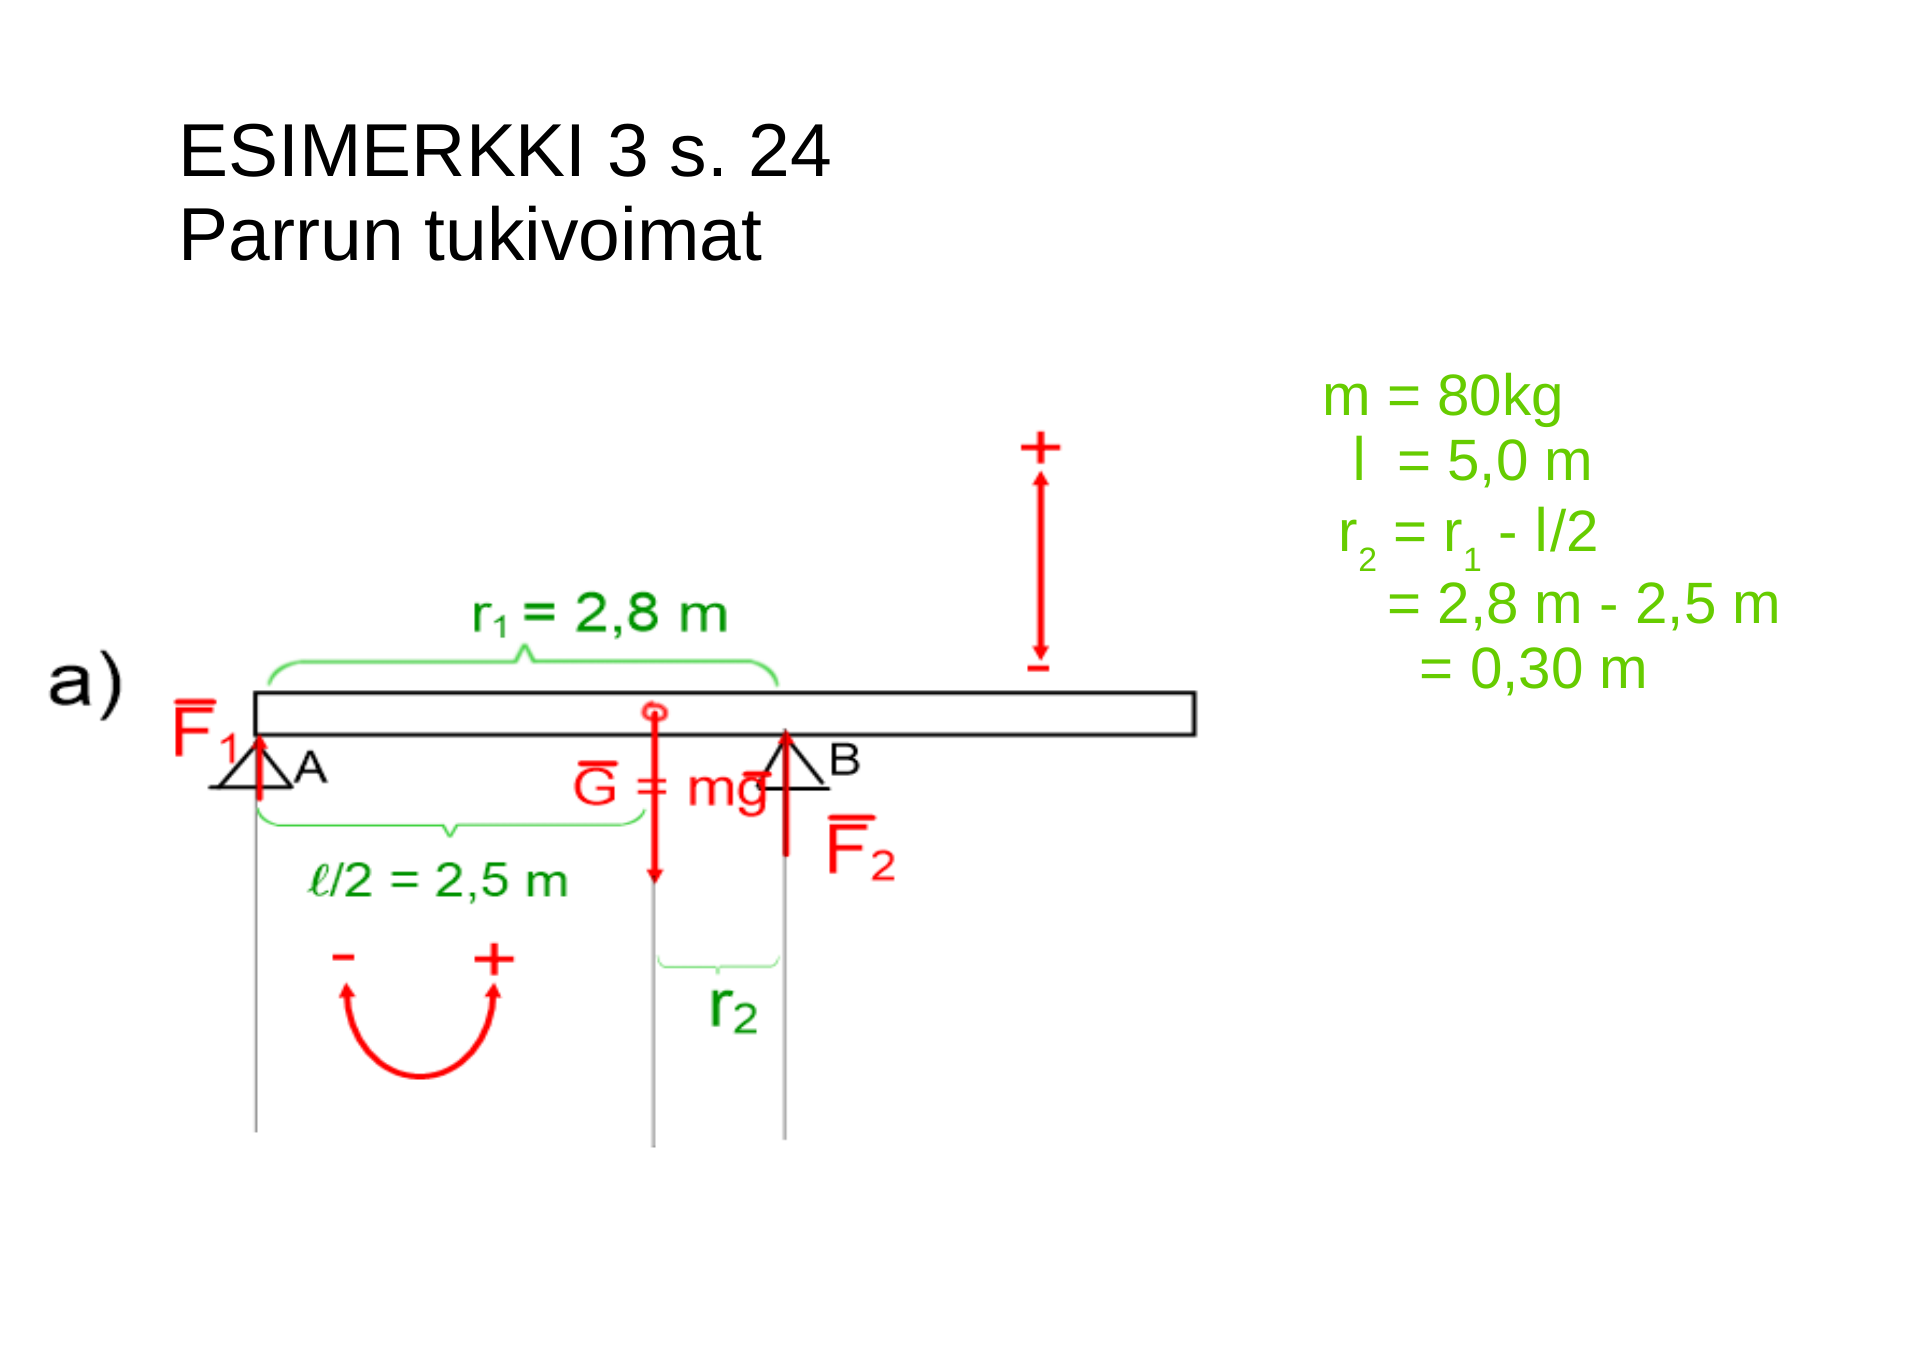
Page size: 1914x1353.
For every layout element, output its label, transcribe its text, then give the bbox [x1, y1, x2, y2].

picture [6, 360, 1231, 1149]
text_box m = 80kg l = 5,0 m r2 = r1 - l/2 = 2,8 m - 2,5 m = 0,30 m [1307, 355, 1914, 889]
text_box ESIMERKKI 3 s. 24 Parrun tukivoimat [163, 102, 1012, 360]
